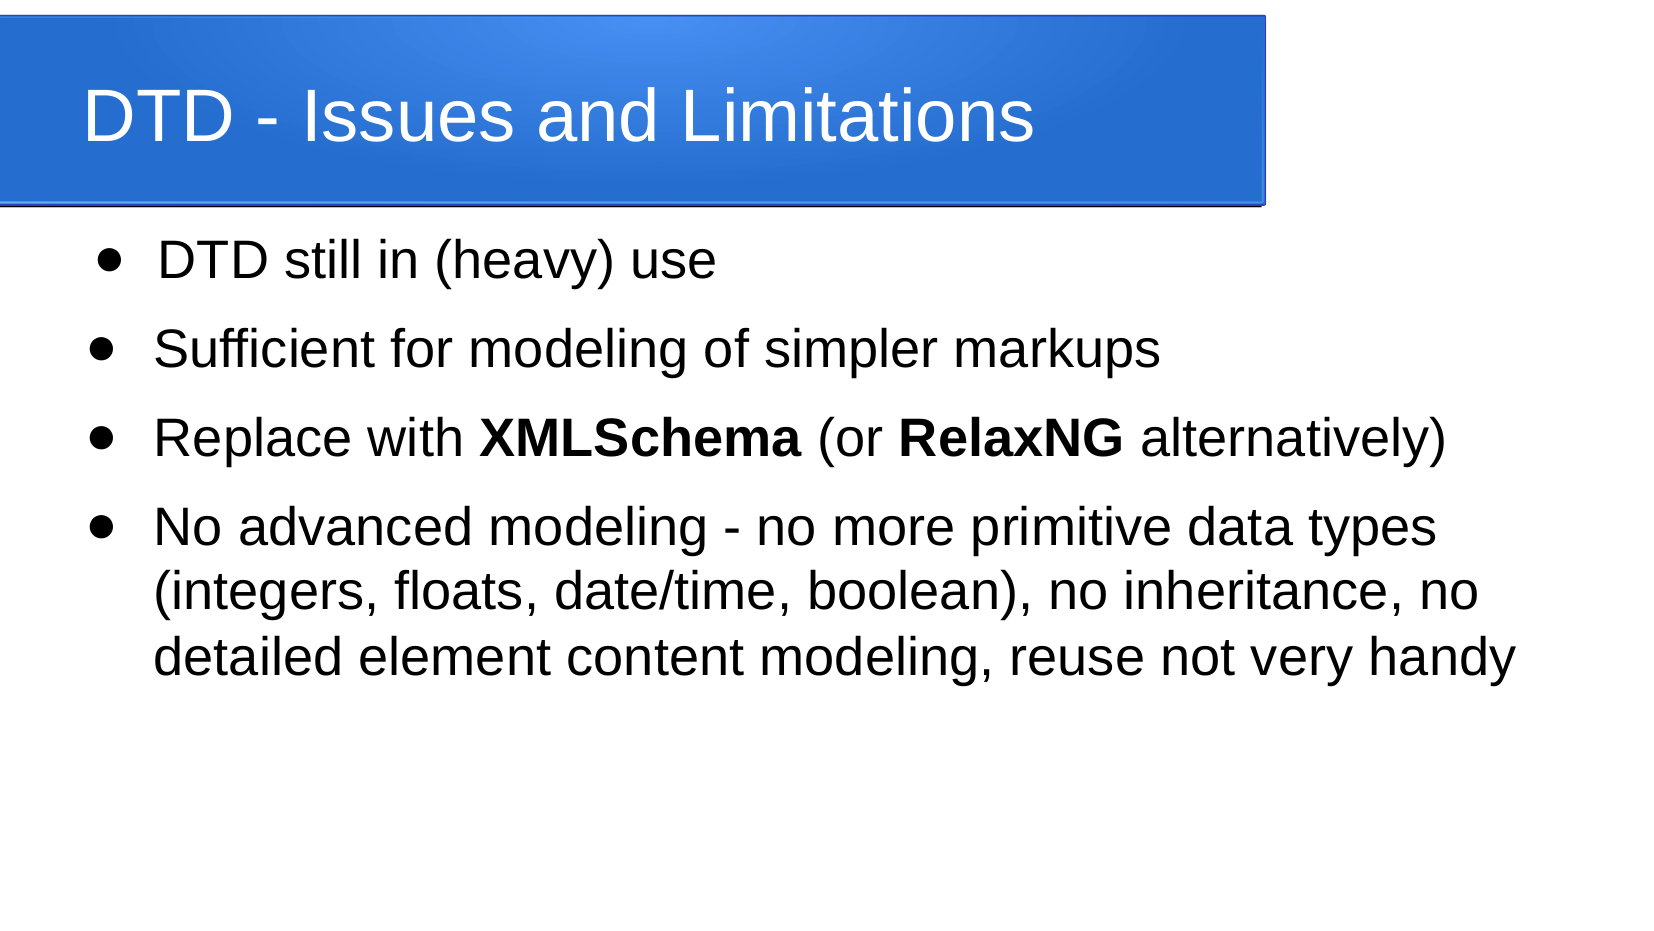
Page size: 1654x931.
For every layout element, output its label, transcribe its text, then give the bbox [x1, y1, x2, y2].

text_box DTD - Issues and Limitations [82, 35, 1235, 189]
picture [0, 13, 1269, 211]
text_box DTD still in (heavy) use Sufficient for modeling of simpler markups Replace with XMLSchema (or RelaxNG alternatively) No advanced modeling - no more primitive data types (integers, floats, date/time, boolean), no inheritance, no detailed element content modeling, reuse not very handy [82, 224, 1571, 764]
